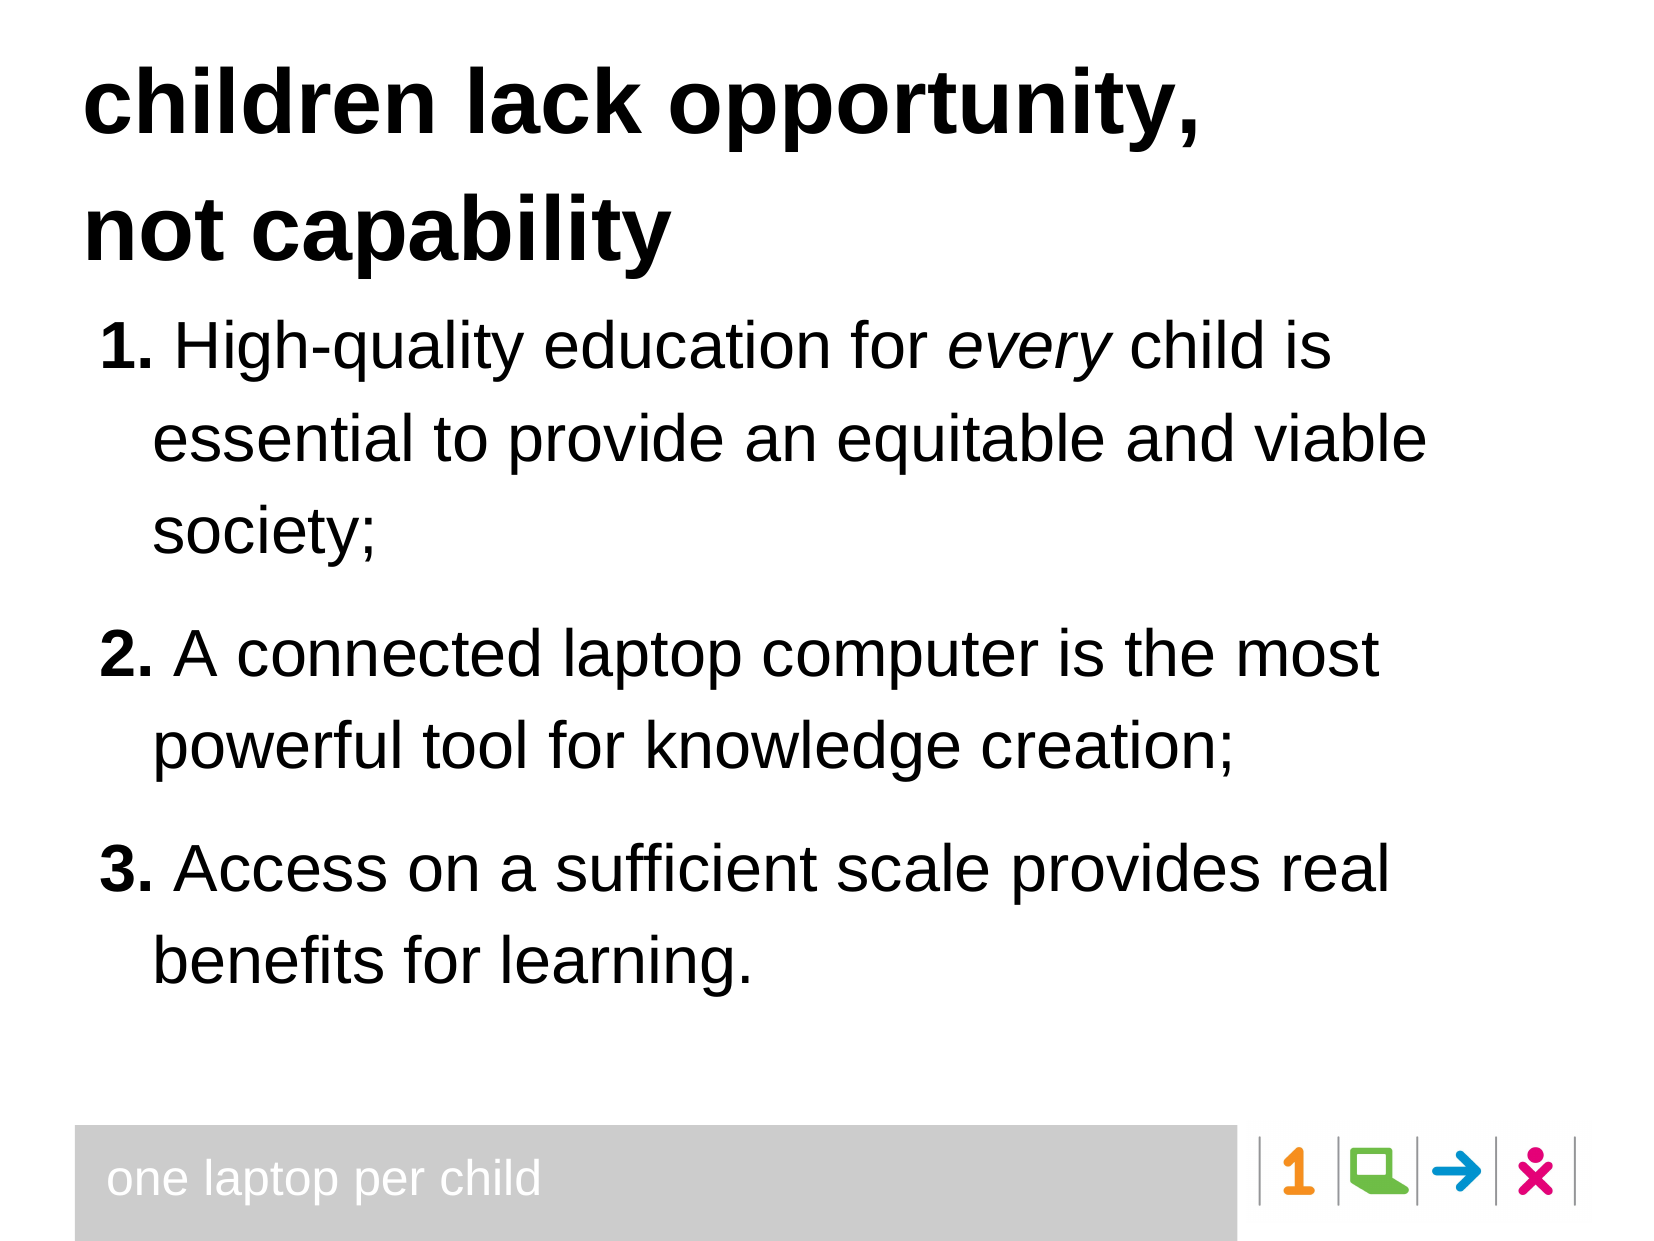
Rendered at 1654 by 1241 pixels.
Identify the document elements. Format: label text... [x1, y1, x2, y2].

picture [1246, 1120, 1592, 1223]
list 1. High-quality education for every child is essential to provide an equitable and viable society; 2. A connected laptop computer is the most powerful tool for knowledge creation; 3. Access on a sufficient scale provides real benefits for learning. [82, 290, 1571, 1094]
title children lack opportunity, not capability [82, 14, 1571, 290]
